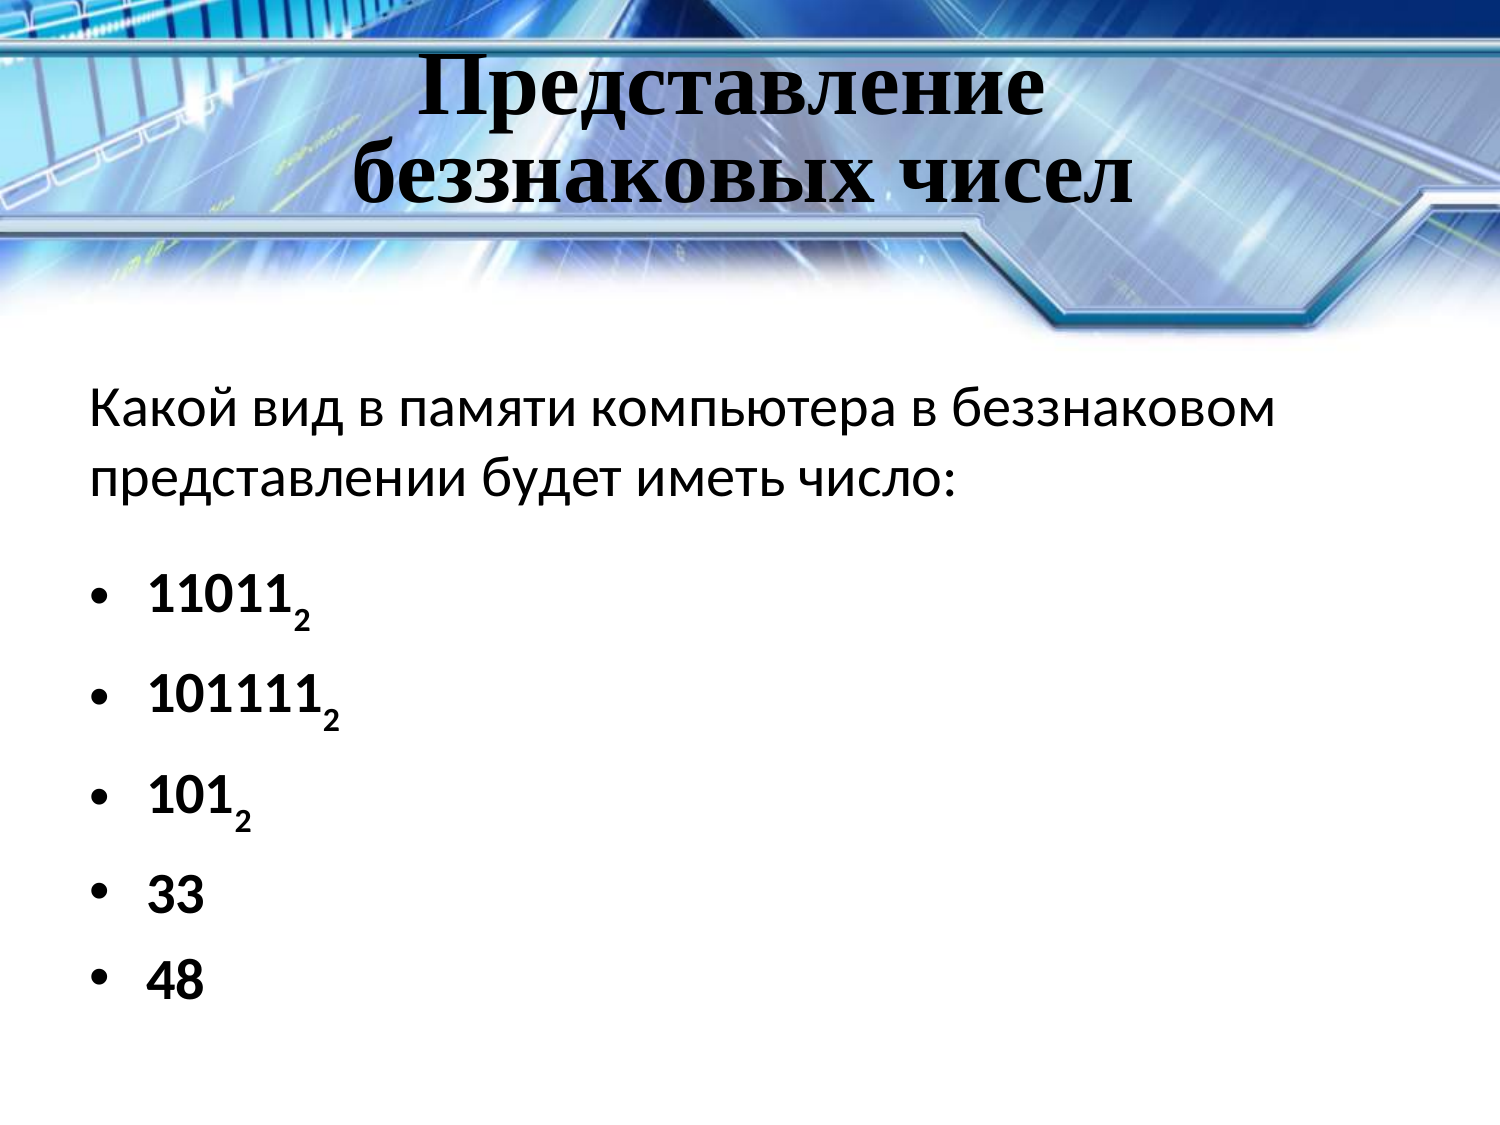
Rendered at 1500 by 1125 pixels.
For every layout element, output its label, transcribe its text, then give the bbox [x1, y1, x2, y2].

title Представление беззнаковых чисел [106, 25, 1382, 239]
picture [0, 0, 1500, 1125]
list Какой вид в памяти компьютера в беззнаковом представлении будет иметь число: 110112 1011112 1012 33 48 [75, 360, 1426, 1035]
